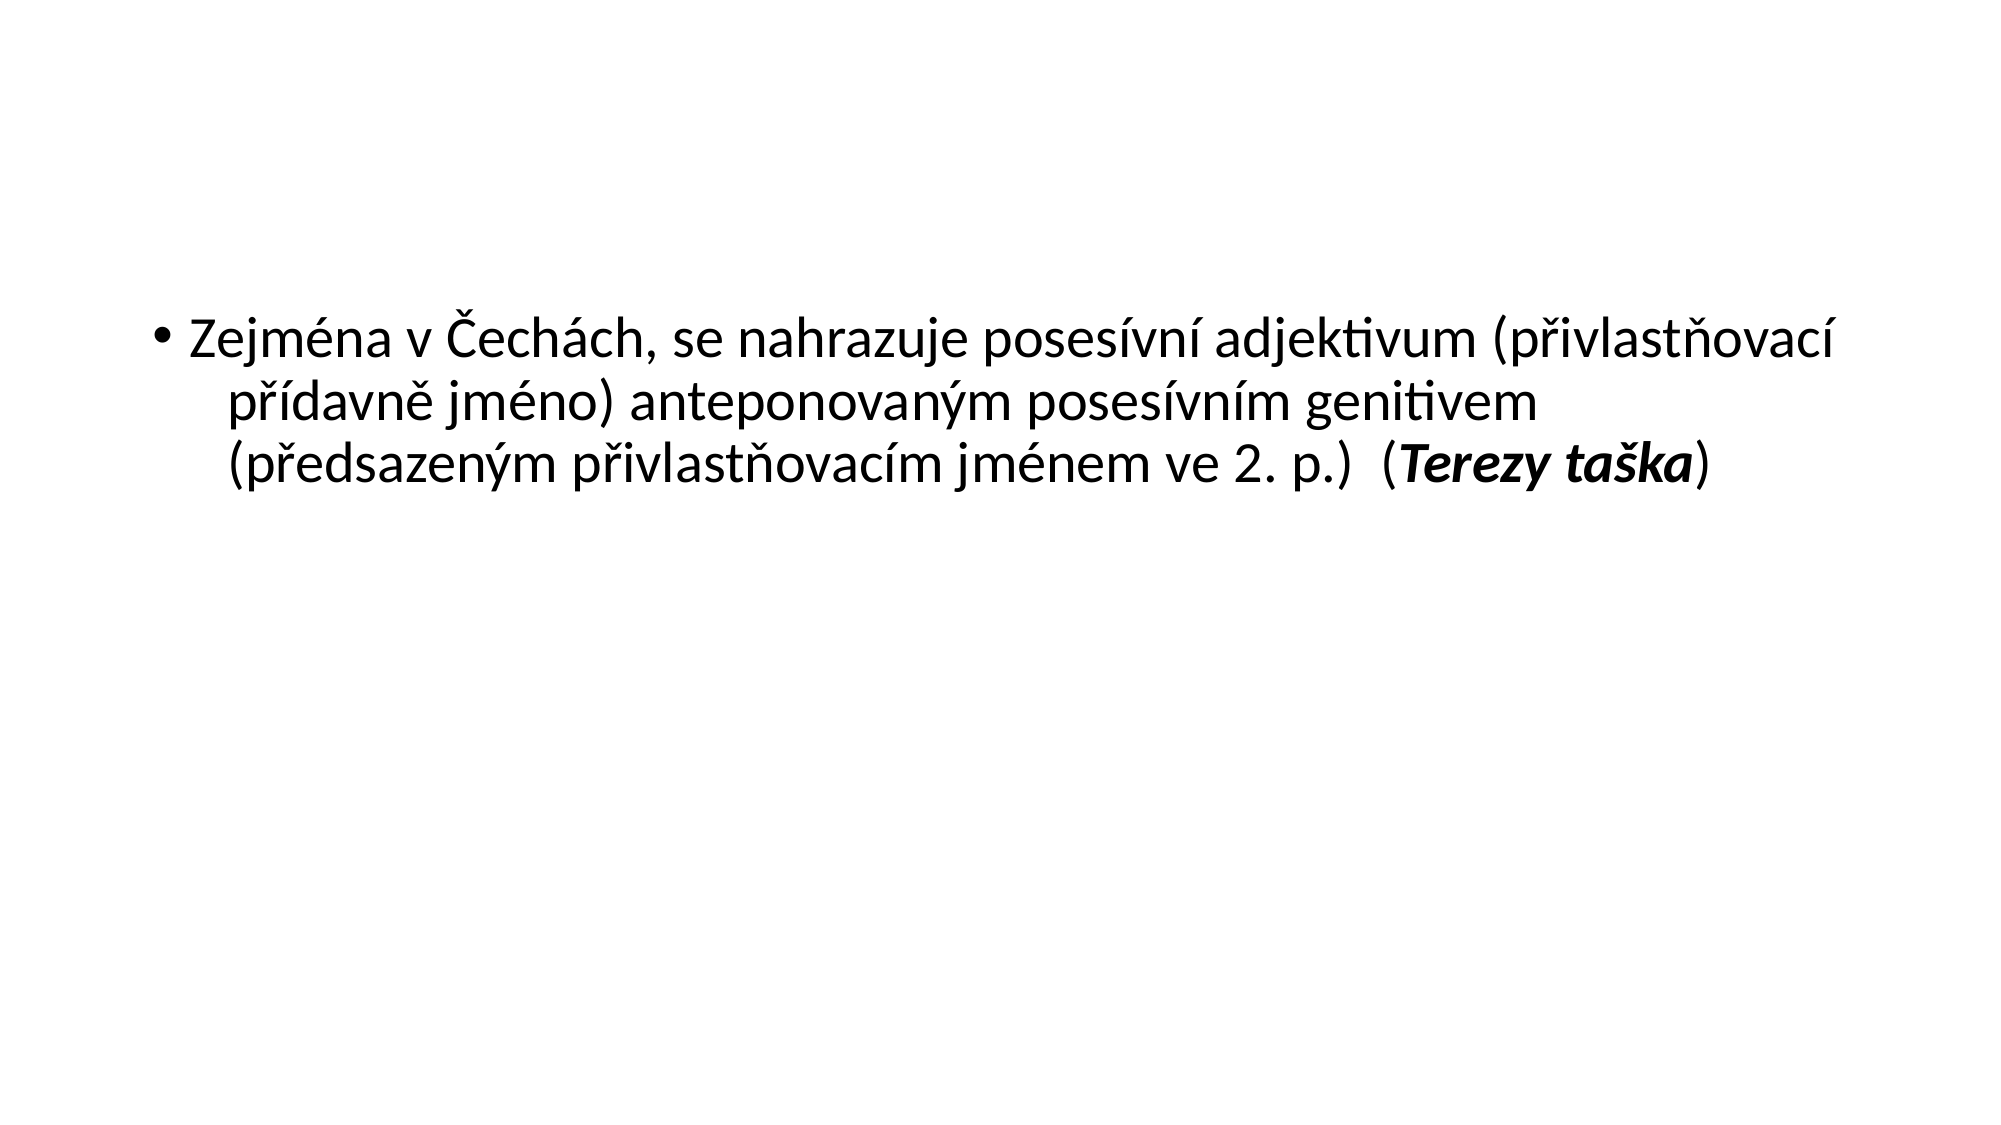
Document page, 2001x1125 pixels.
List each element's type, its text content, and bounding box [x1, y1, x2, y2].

list Zejména v Čechách, se nahrazuje posesívní adjektivum (přivlastňovací přídavně jméno) anteponovaným posesívním genitivem (předsazeným přivlastňovacím jménem ve 2. p.) (Terezy taška) [137, 299, 1863, 1014]
